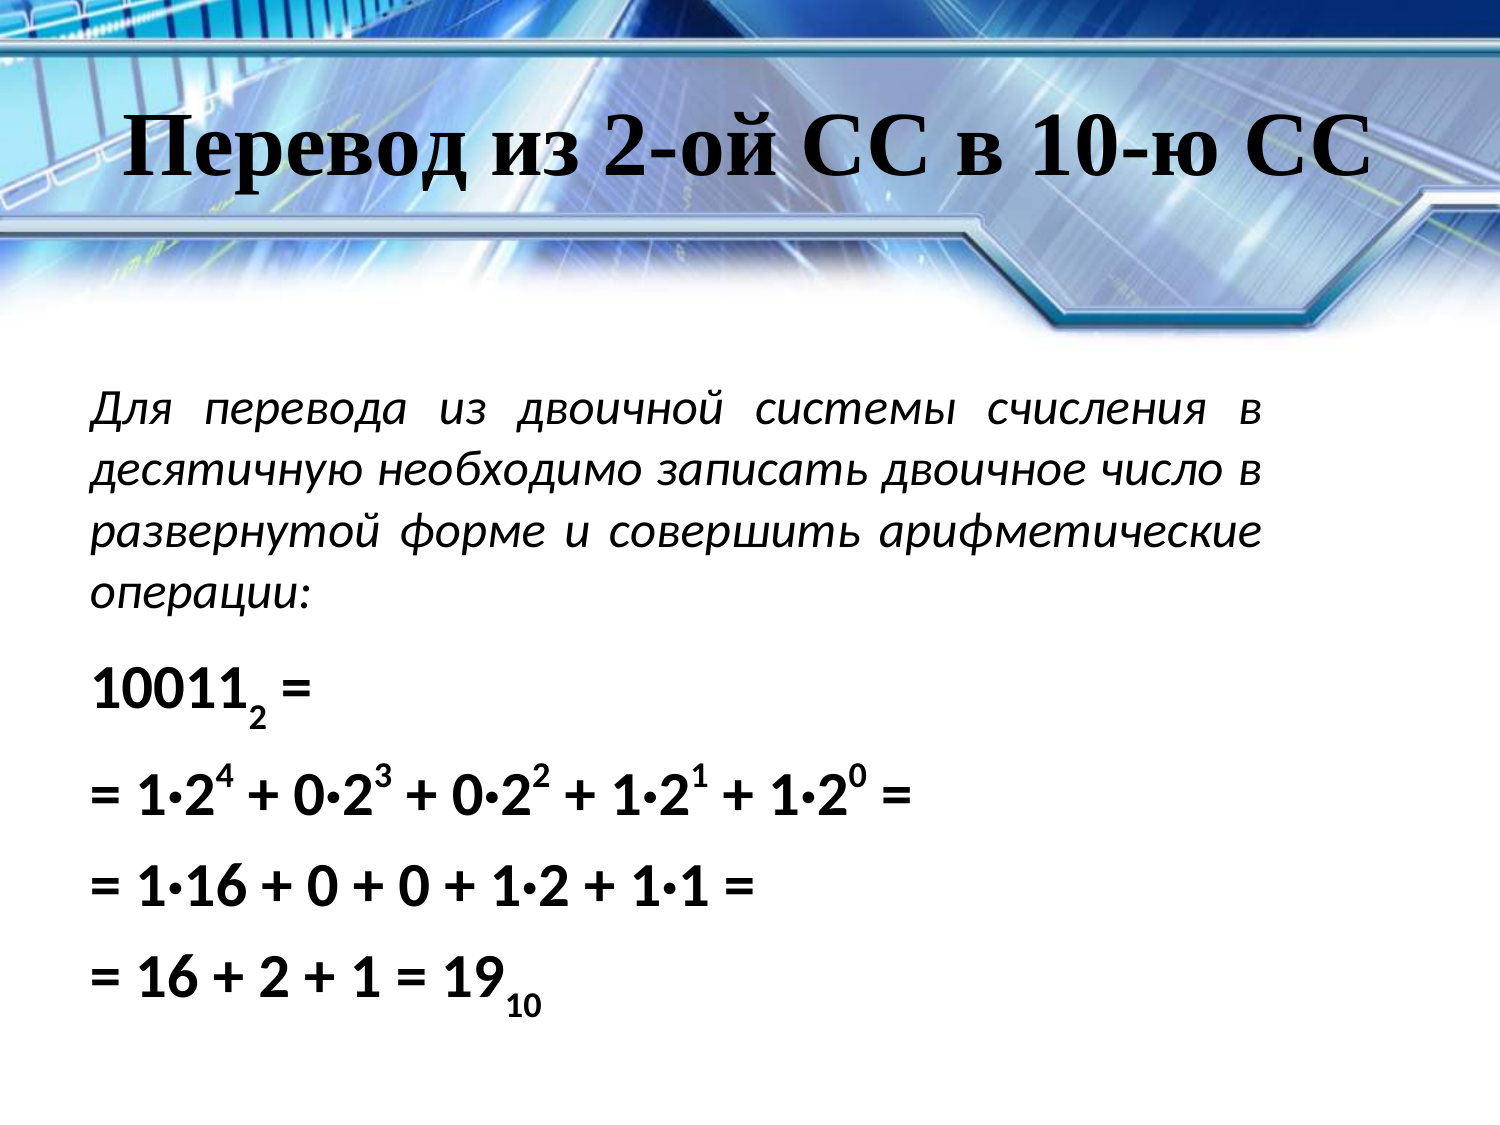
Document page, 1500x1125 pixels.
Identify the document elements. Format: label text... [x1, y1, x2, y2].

list Для перевода из двоичной системы счисления в десятичную необходимо записать двоичное число в развернутой форме и совершить арифметические операции: 100112 = = 1·24 + 0·23 + 0·22 + 1·21 + 1·20 = = 1·16 + 0 + 0 + 1·2 + 1·1 = = 16 + 2 + 1 = 1910 [75, 366, 1426, 1040]
title Перевод из 2-ой СС в 10-ю СС [75, 45, 1426, 233]
picture [0, 0, 1500, 1125]
